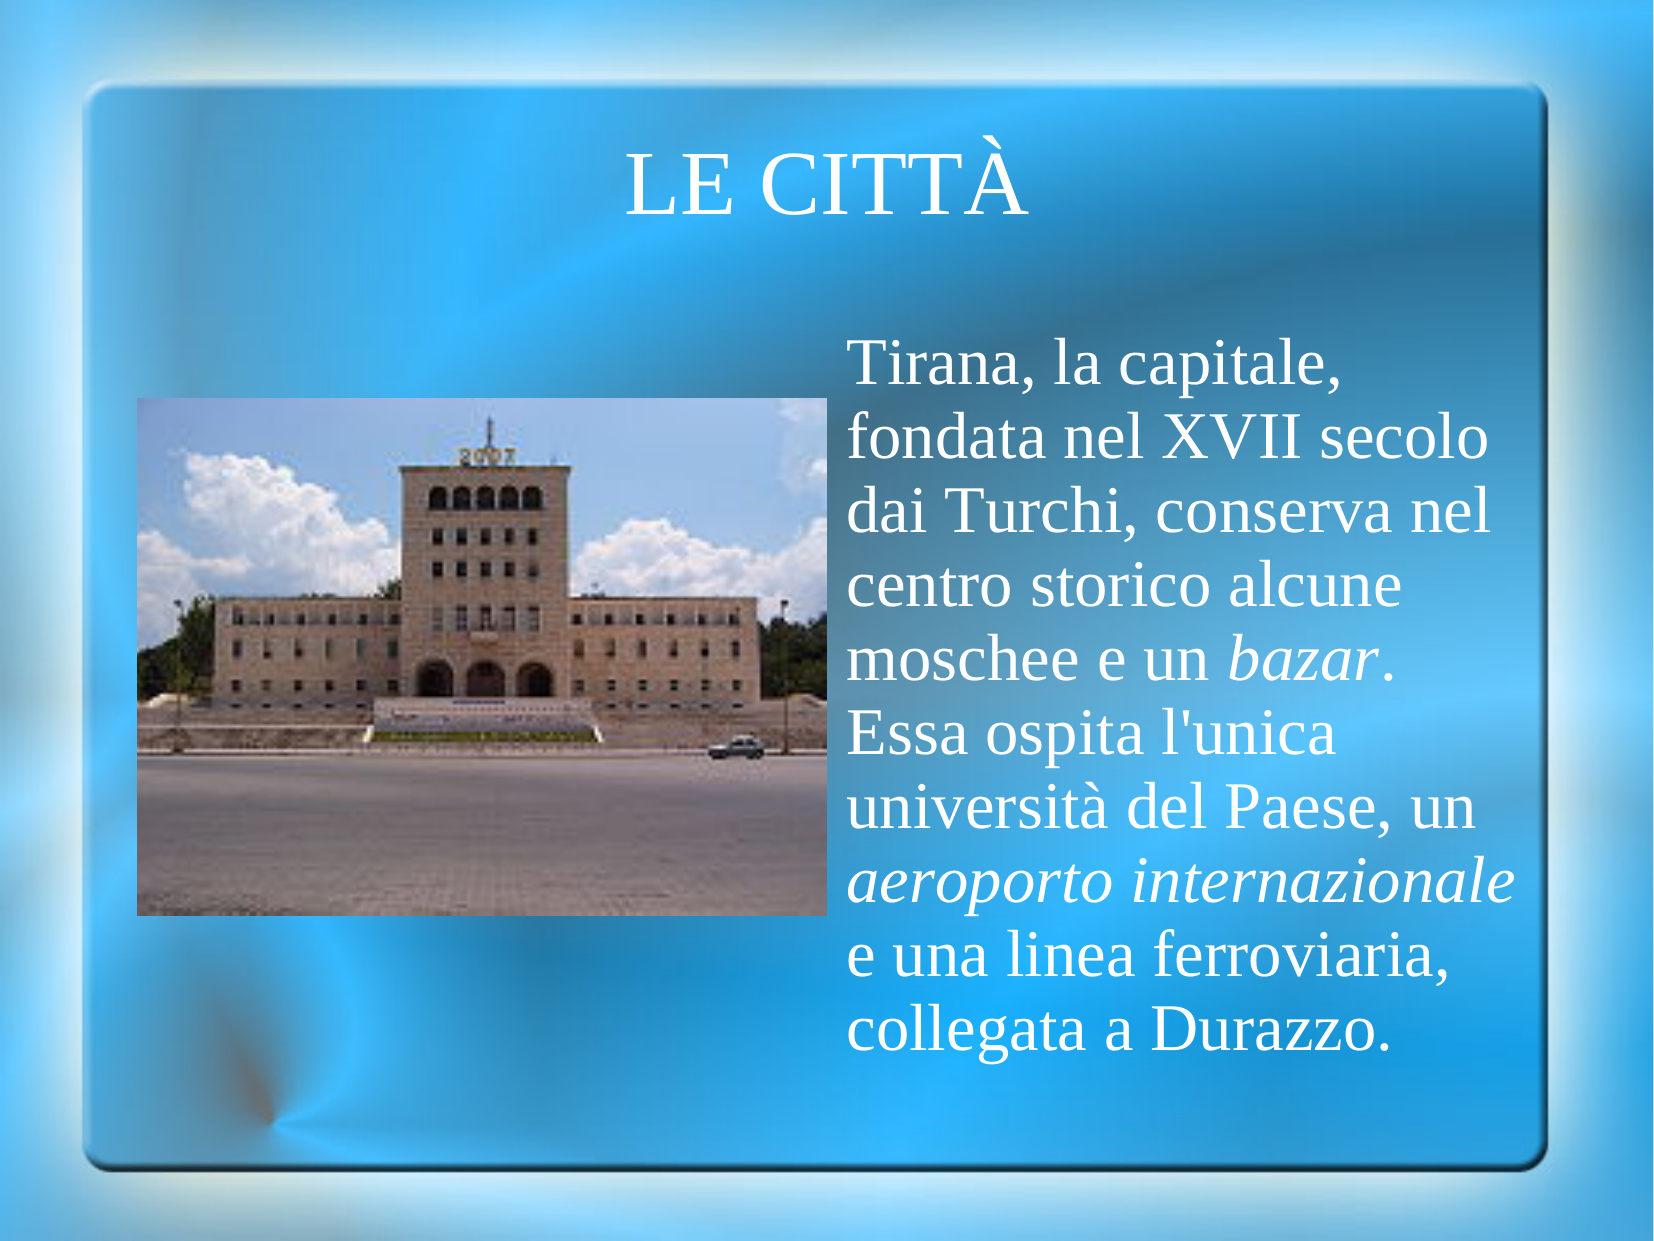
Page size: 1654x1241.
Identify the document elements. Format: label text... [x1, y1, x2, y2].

list Tirana, la capitale, fondata nel XVII secolo dai Turchi, conserva nel centro storico alcune moschee e un bazar. Essa ospita l'unica università del Paese, un aeroporto internazionale e una linea ferroviaria, collegata a Durazzo. [846, 324, 1536, 1066]
picture [0, 0, 1654, 1241]
title LE CITTÀ [121, 132, 1534, 235]
